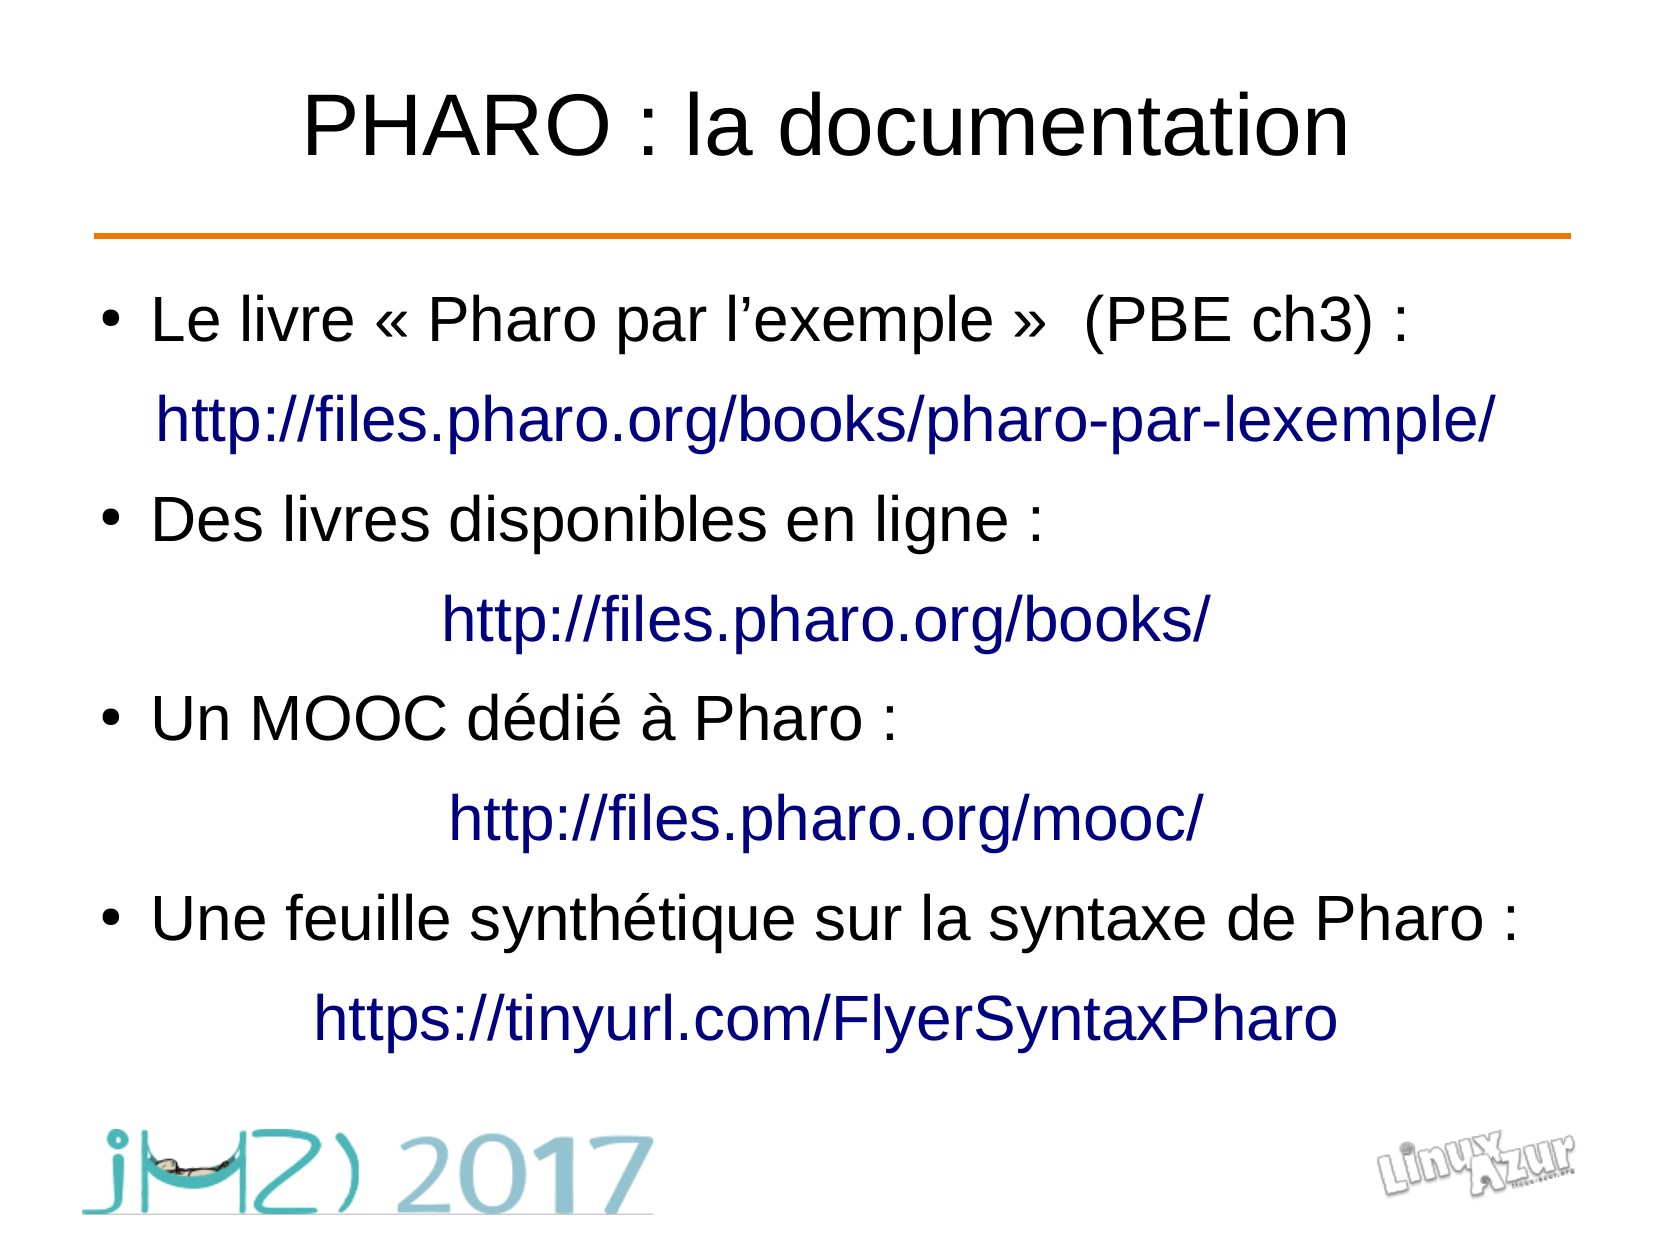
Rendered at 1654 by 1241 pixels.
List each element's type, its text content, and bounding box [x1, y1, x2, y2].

title PHARO : la documentation [82, 49, 1571, 201]
picture [1346, 1115, 1600, 1211]
picture [82, 1129, 655, 1216]
list Le livre « Pharo par l’exemple » (PBE ch3) : http://files.pharo.org/books/pharo-par-lexemple/ Des livres disponibles en ligne : http://files.pharo.org/books/ Un MOOC dédié à Pharo : http://files.pharo.org/mooc/ Une feuille synthétique sur la syntaxe de Pharo : https://tinyurl.com/FlyerSyntaxPharo [82, 283, 1571, 1063]
